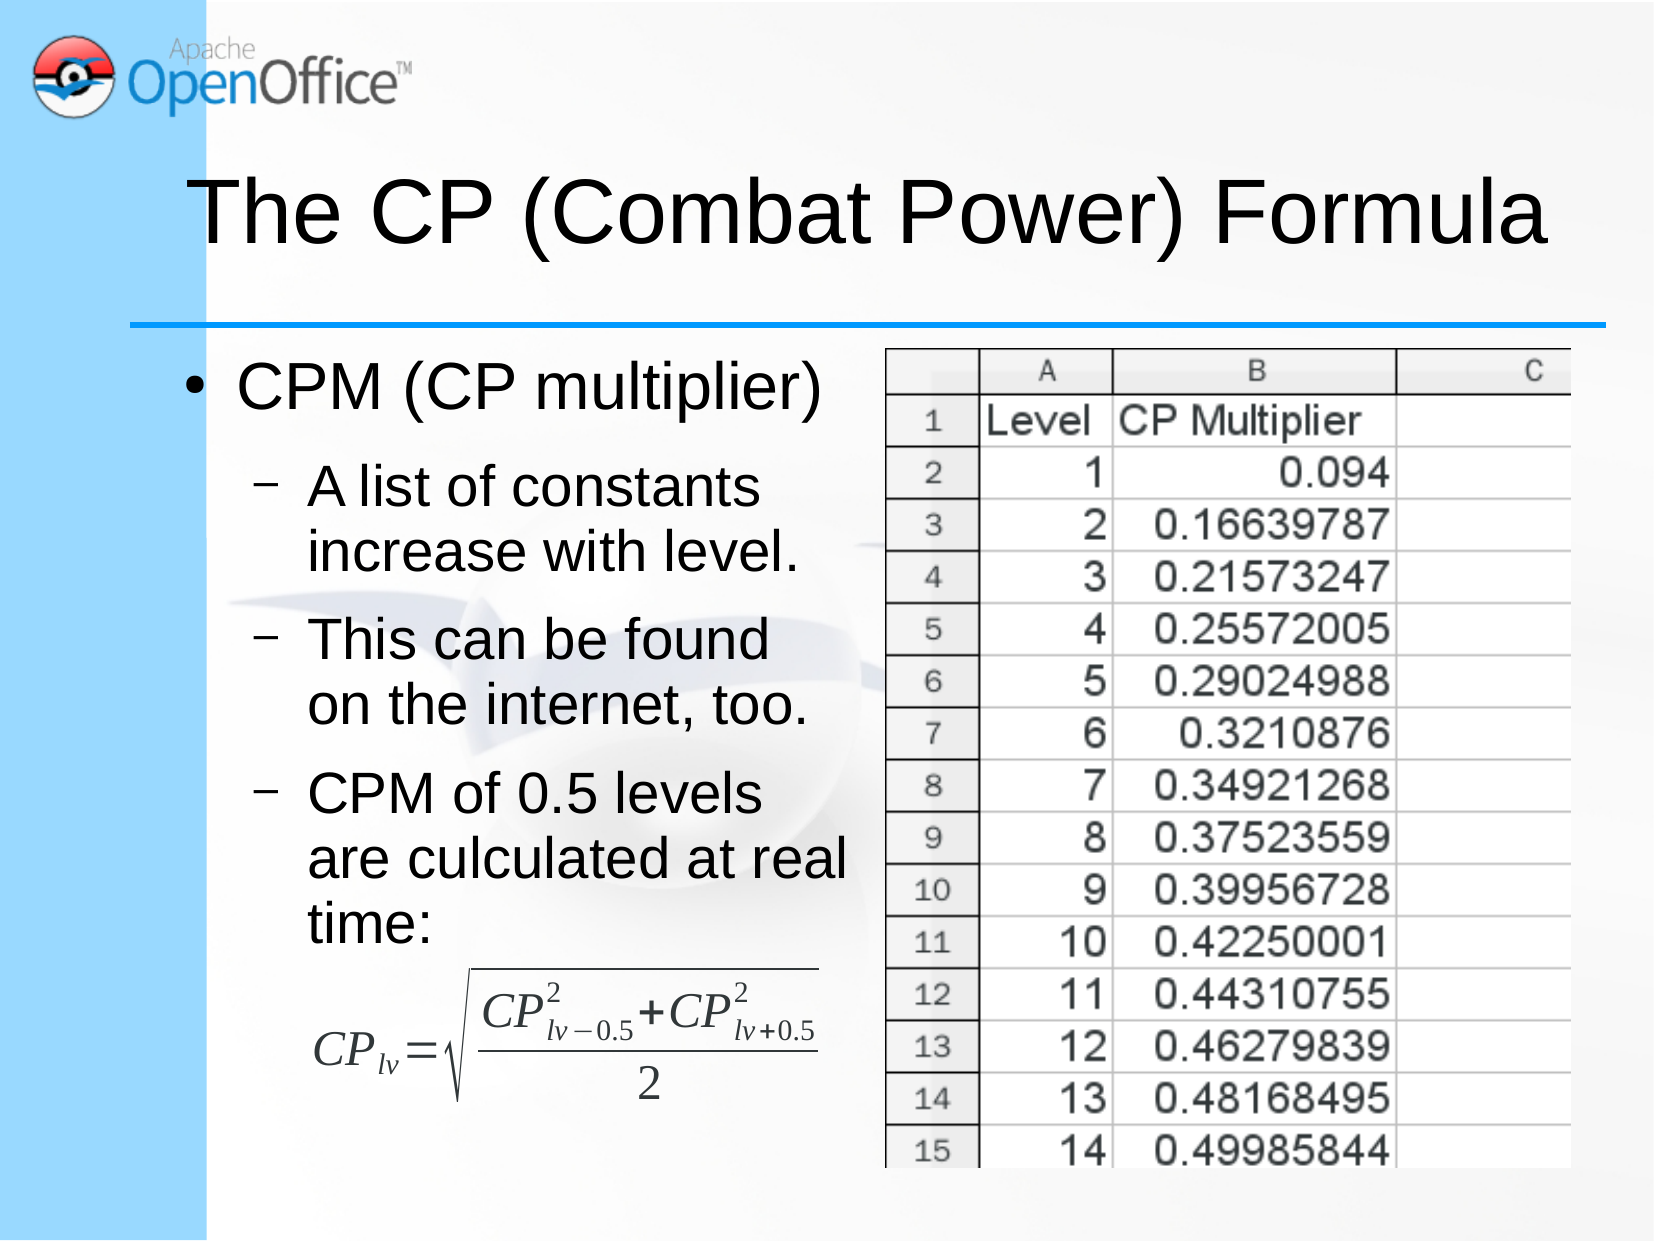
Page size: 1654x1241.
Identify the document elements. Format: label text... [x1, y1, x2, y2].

list CPM (CP multiplier) A list of constants increase with level. This can be found on the internet, too. CPM of 0.5 levels are culculated at real time: [165, 349, 852, 1168]
title The CP (Combat Power) Formula [165, 108, 1571, 316]
picture [31, 2, 1654, 1241]
chart [299, 965, 833, 1110]
